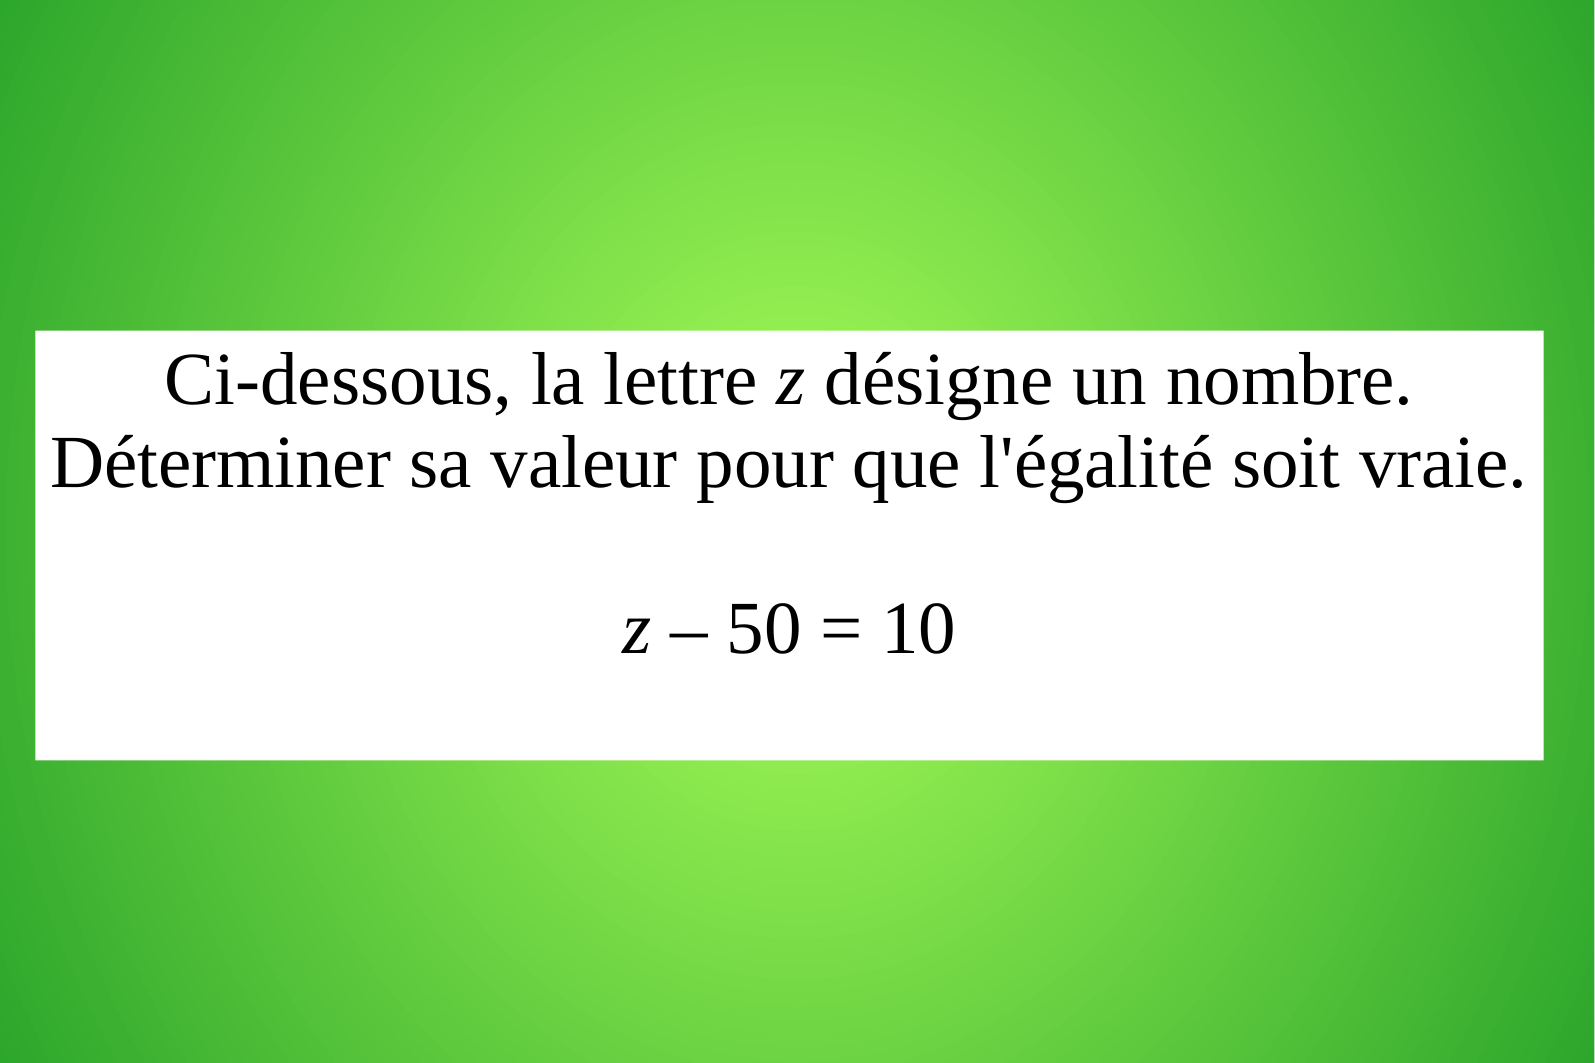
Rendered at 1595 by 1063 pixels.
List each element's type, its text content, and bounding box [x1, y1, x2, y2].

text_box Ci-dessous, la lettre z désigne un nombre. Déterminer sa valeur pour que l'égalité soit vraie. z – 50 = 10 [35, 330, 1544, 761]
picture [0, 0, 1595, 1063]
